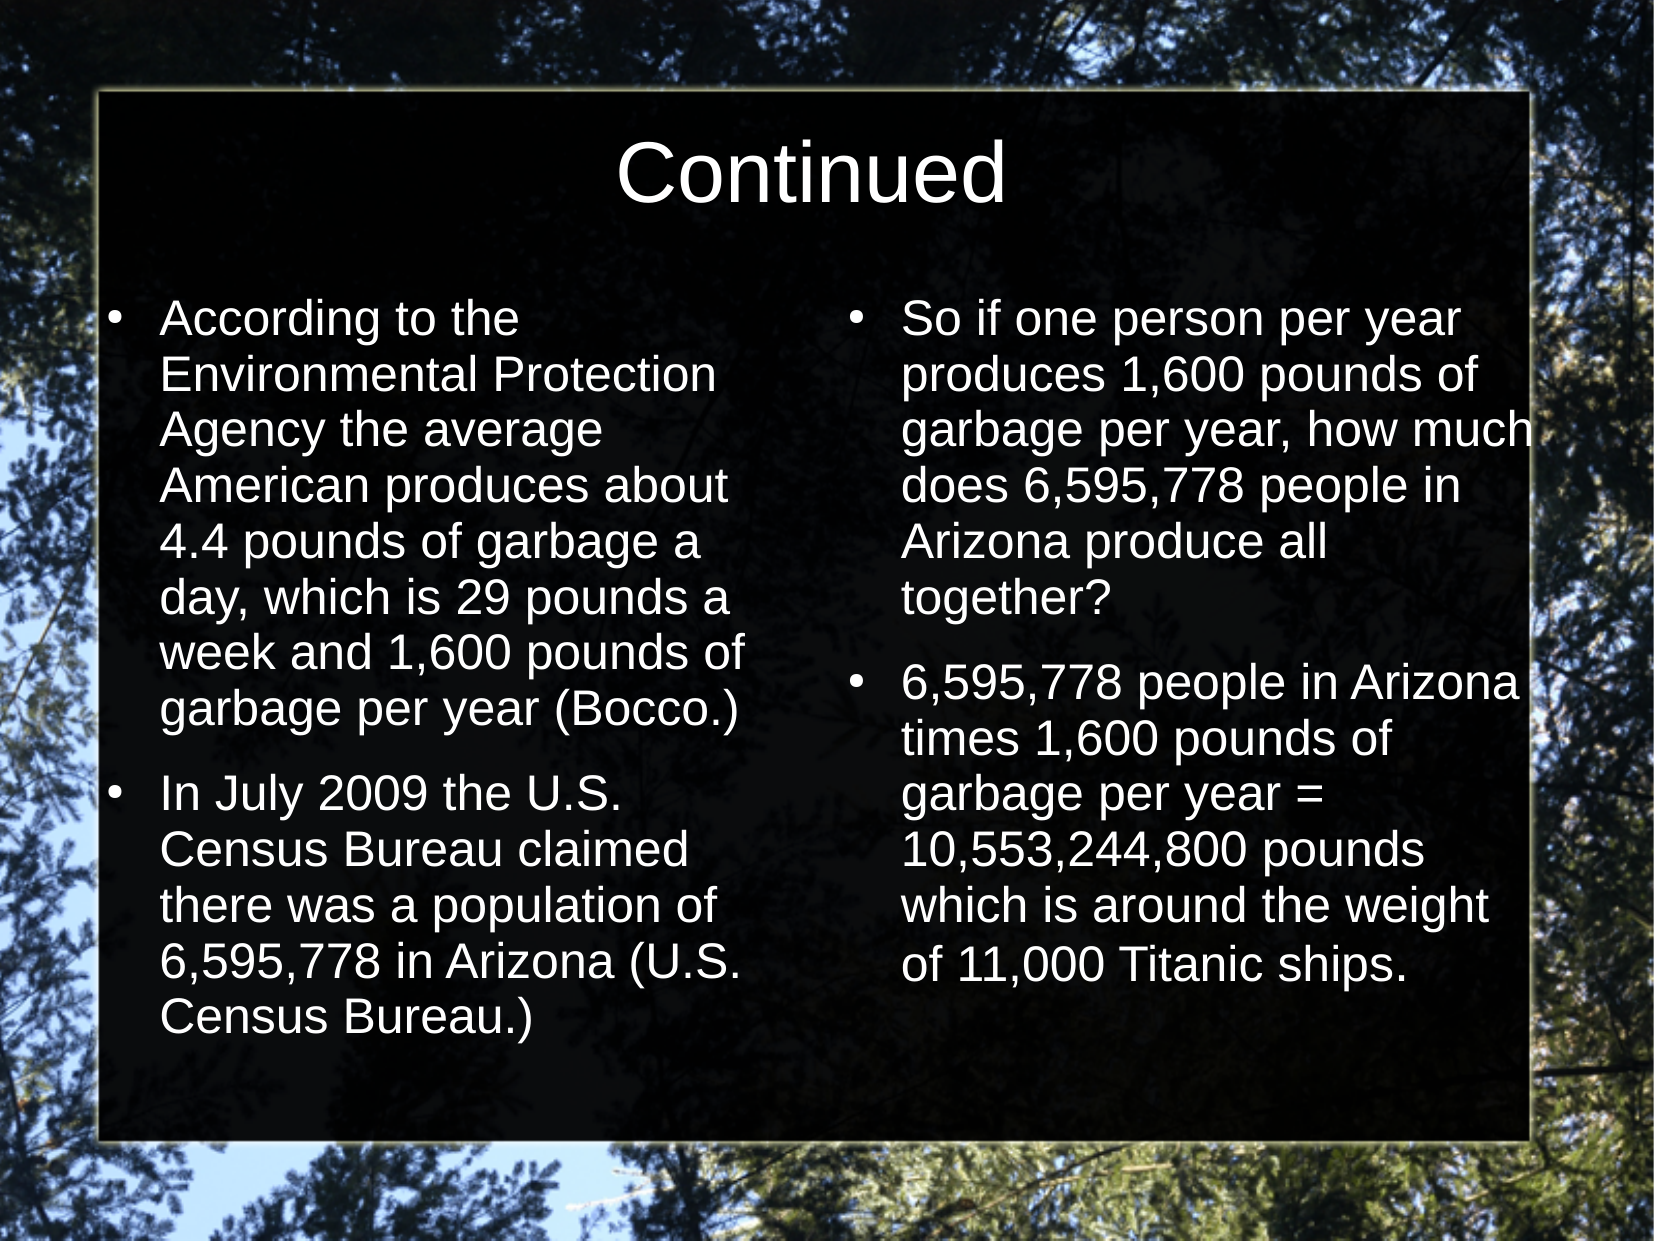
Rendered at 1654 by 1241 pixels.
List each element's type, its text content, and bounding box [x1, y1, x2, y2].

list So if one person per year produces 1,600 pounds of garbage per year, how much does 6,595,778 people in Arizona produce all together? 6,595,778 people in Arizona times 1,600 pounds of garbage per year = 10,553,244,800 pounds which is around the weight of 11,000 Titanic ships. [829, 290, 1536, 1123]
list According to the Environmental Protection Agency the average American produces about 4.4 pounds of garbage a day, which is 29 pounds a week and 1,600 pounds of garbage per year (Bocco.) In July 2009 the U.S. Census Bureau claimed there was a population of 6,595,778 in Arizona (U.S. Census Bureau.) [88, 290, 795, 1123]
picture [0, 0, 1654, 1241]
title Continued [88, 88, 1536, 257]
